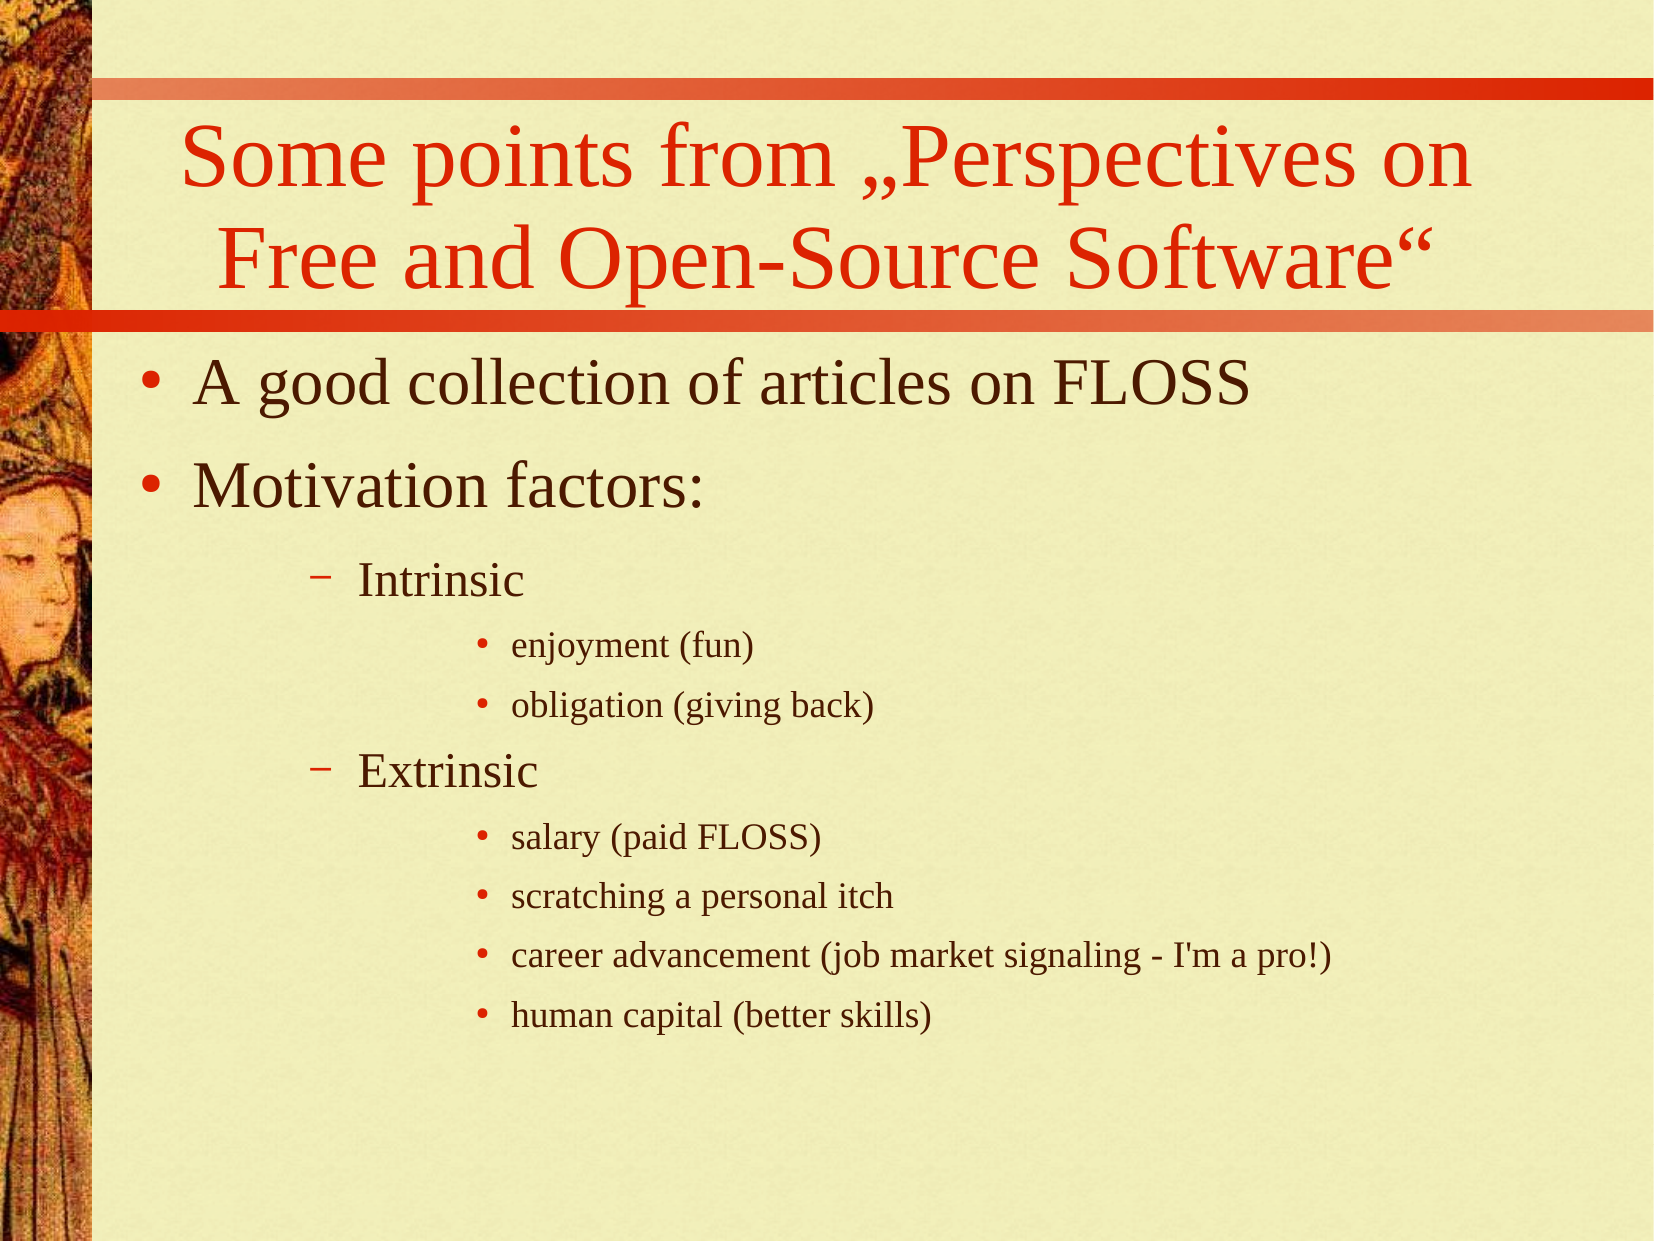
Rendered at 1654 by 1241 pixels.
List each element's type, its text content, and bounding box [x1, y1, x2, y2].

picture [0, 0, 1654, 310]
list A good collection of articles on FLOSS Motivation factors: Intrinsic enjoyment (fun) obligation (giving back) Extrinsic salary (paid FLOSS) scratching a personal itch career advancement (job market signaling - I'm a pro!) human capital (better skills) [121, 344, 1534, 1112]
title Some points from „Perspectives on Free and Open-Source Software“ [121, 104, 1534, 309]
picture [0, 332, 1654, 1241]
